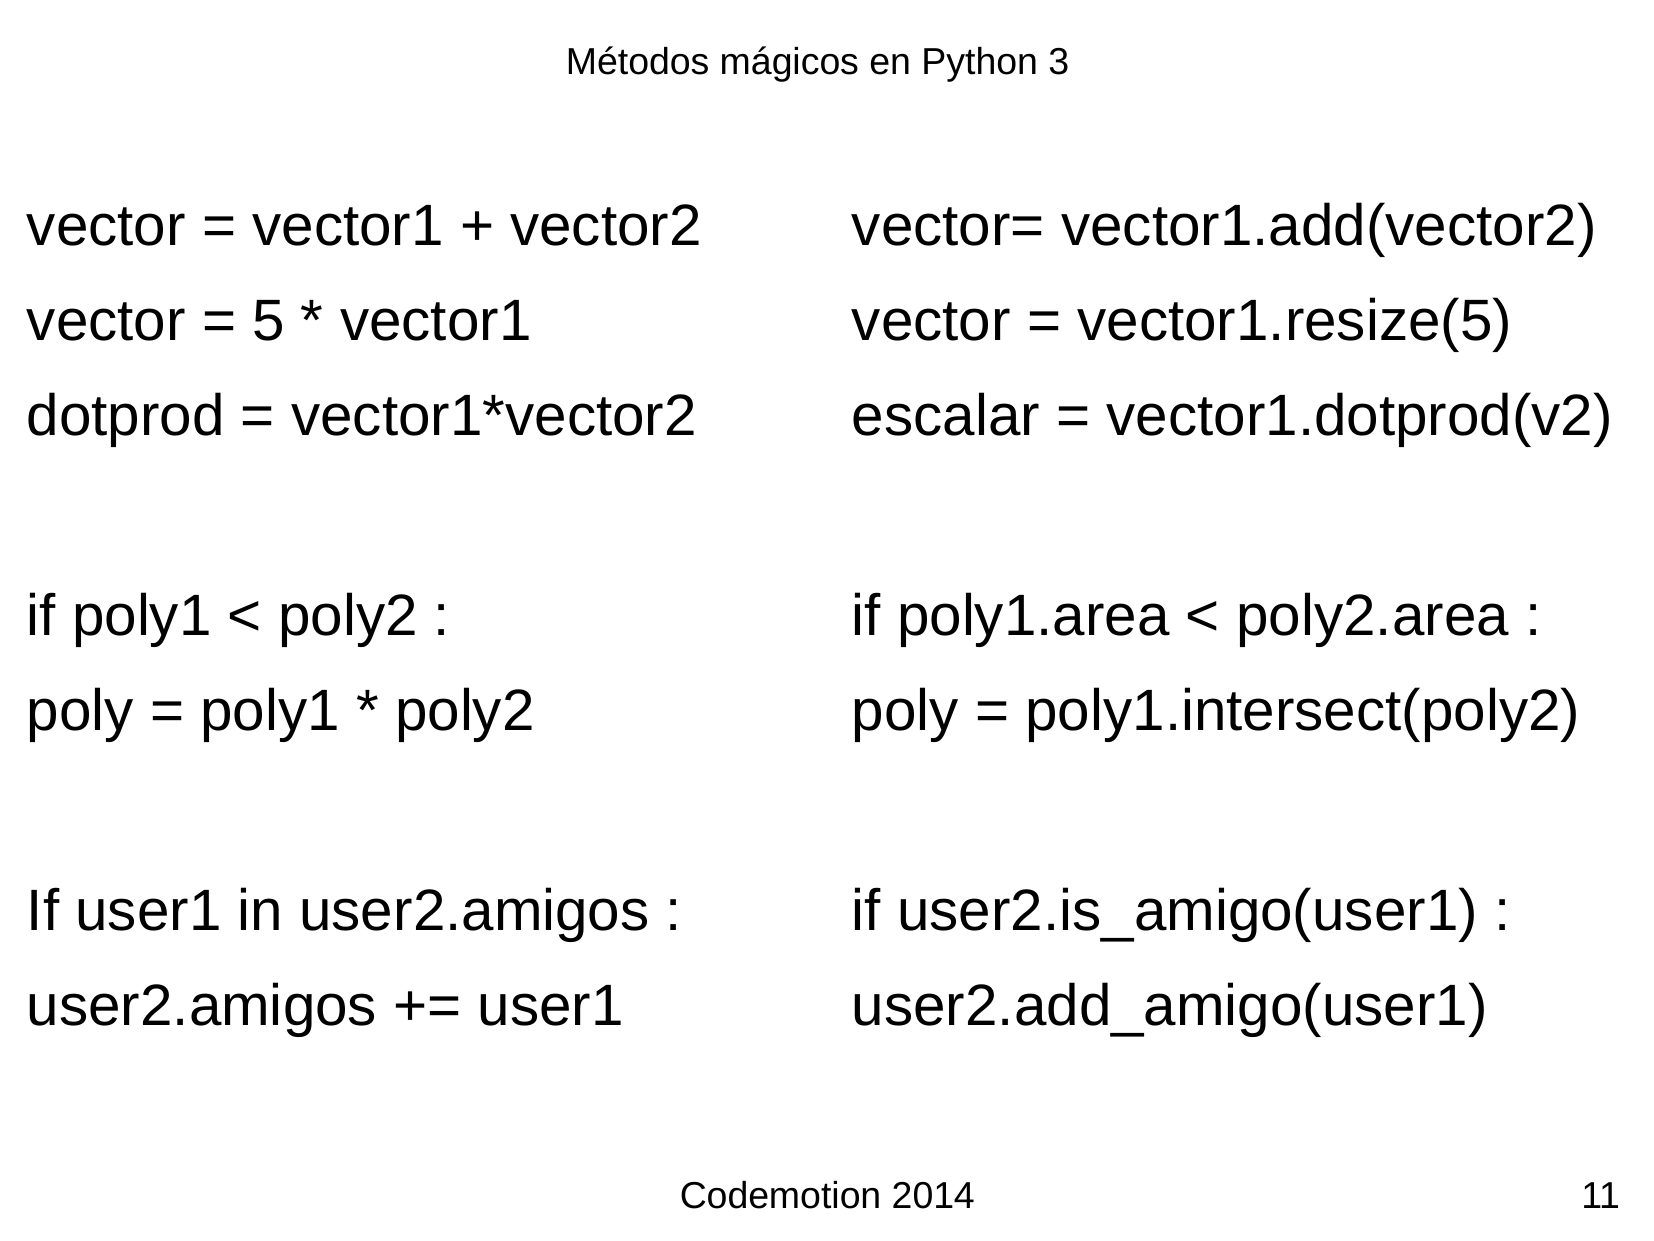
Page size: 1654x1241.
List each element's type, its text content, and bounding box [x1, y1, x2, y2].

text_box 11 [1455, 1166, 1636, 1224]
subtitle vector = vector1 + vector2 vector= vector1.add(vector2) vector = 5 * vector1 vector = vector1.resize(5) dotprod = vector1*vector2 escalar = vector1.dotprod(v2) if poly1 < poly2 : if poly1.area < poly2.area : poly = poly1 * poly2 poly = poly1.intersect(poly2) If user1 in user2.amigos : if user2.is_amigo(user1) : user2.amigos += user1 user2.add_amigo(user1) [26, 91, 1621, 1201]
text_box Codemotion 2014 [30, 1166, 1455, 1224]
text_box Métodos mágicos en Python 3 [15, 33, 1621, 91]
